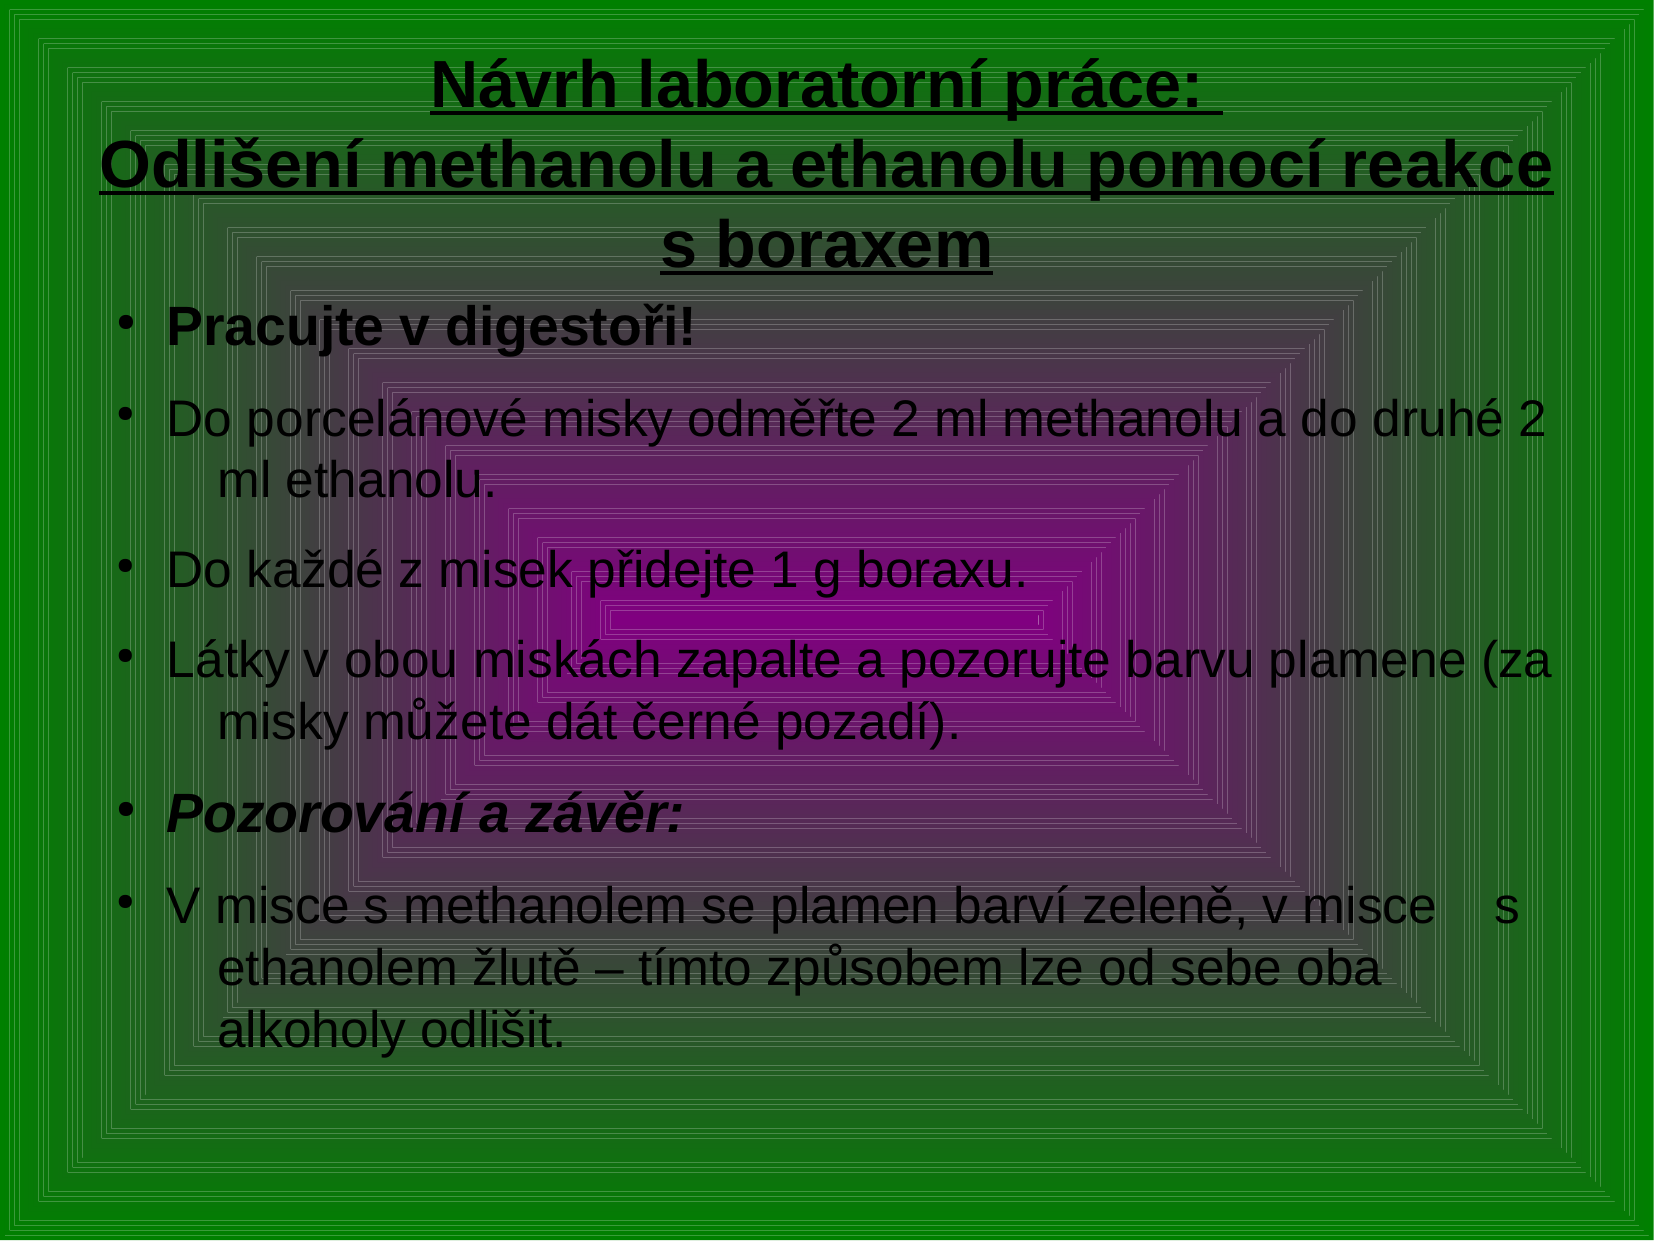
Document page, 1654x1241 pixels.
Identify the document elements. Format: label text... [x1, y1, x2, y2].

title Návrh laboratorní práce: Odlišení methanolu a ethanolu pomocí reakce s boraxem [82, 40, 1571, 266]
list Pracujte v digestoři! Do porcelánové misky odměřte 2 ml methanolu a do druhé 2 ml ethanolu. Do každé z misek přidejte 1 g boraxu. Látky v obou miskách zapalte a pozorujte barvu plamene (za misky můžete dát černé pozadí). Pozorování a závěr: V misce s methanolem se plamen barví zeleně, v misce s ethanolem žlutě – tímto způsobem lze od sebe oba alkoholy odlišit. [82, 290, 1571, 1063]
